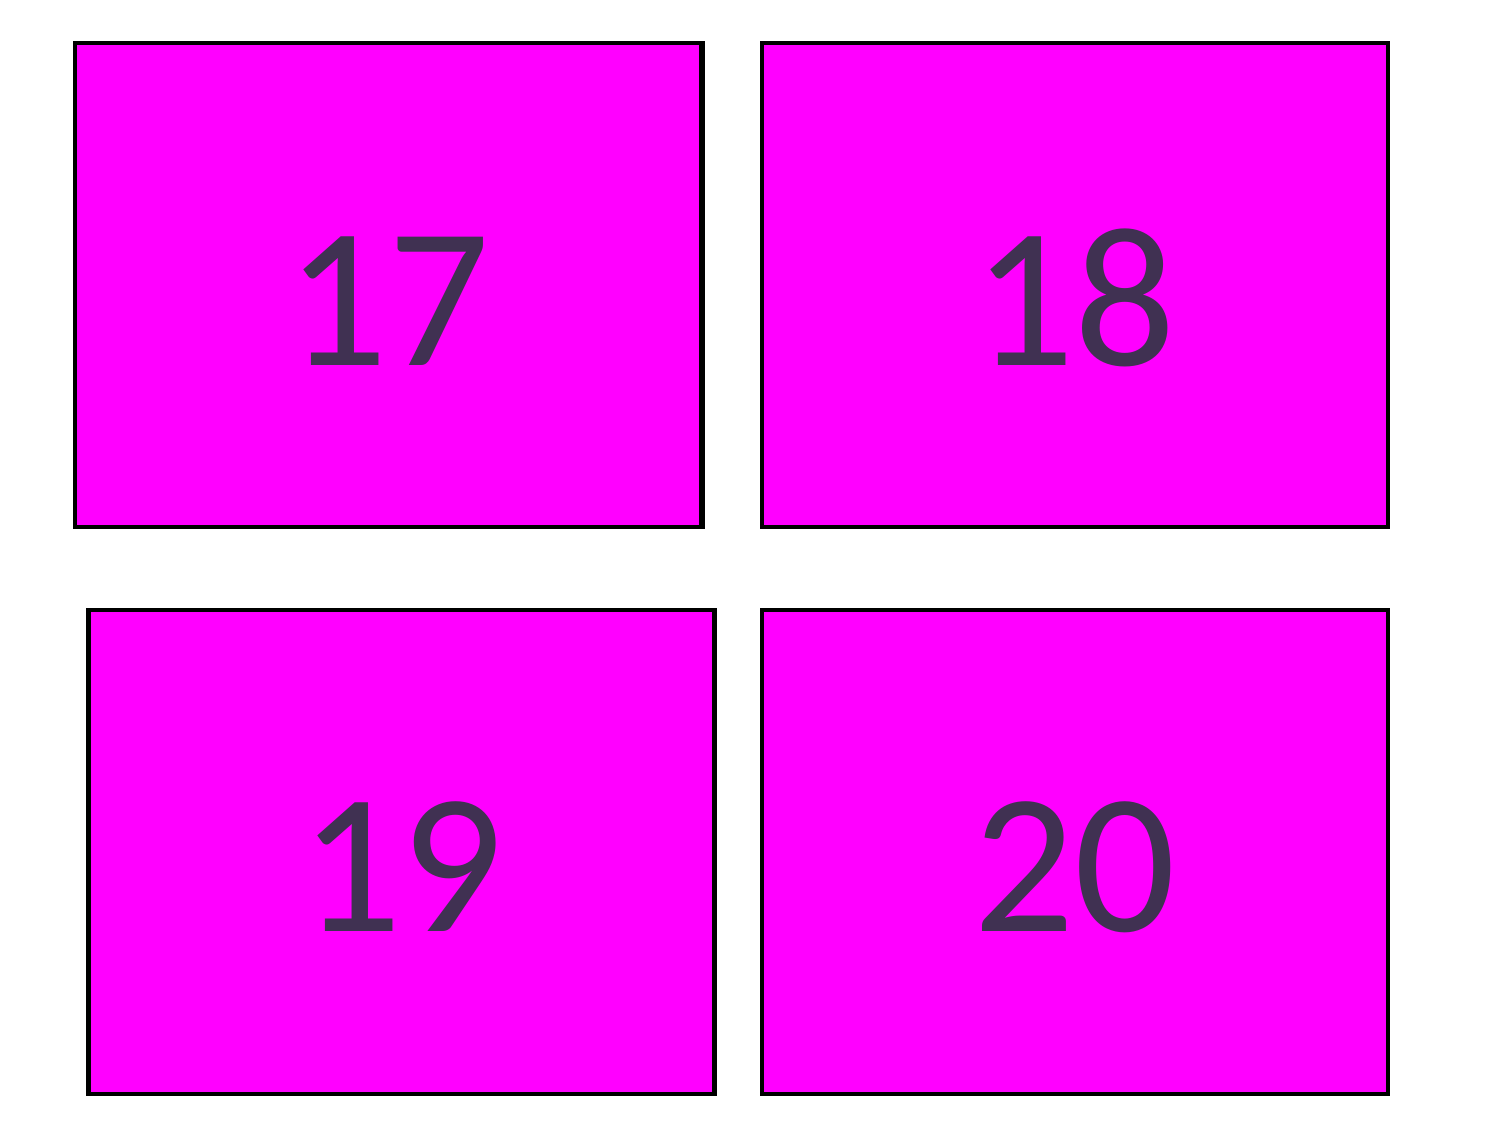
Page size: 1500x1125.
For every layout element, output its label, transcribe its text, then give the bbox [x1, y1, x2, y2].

text_box 18 [761, 42, 1388, 528]
text_box 20 [761, 609, 1388, 1094]
text_box 19 [88, 609, 715, 1094]
text_box 17 [75, 42, 702, 528]
